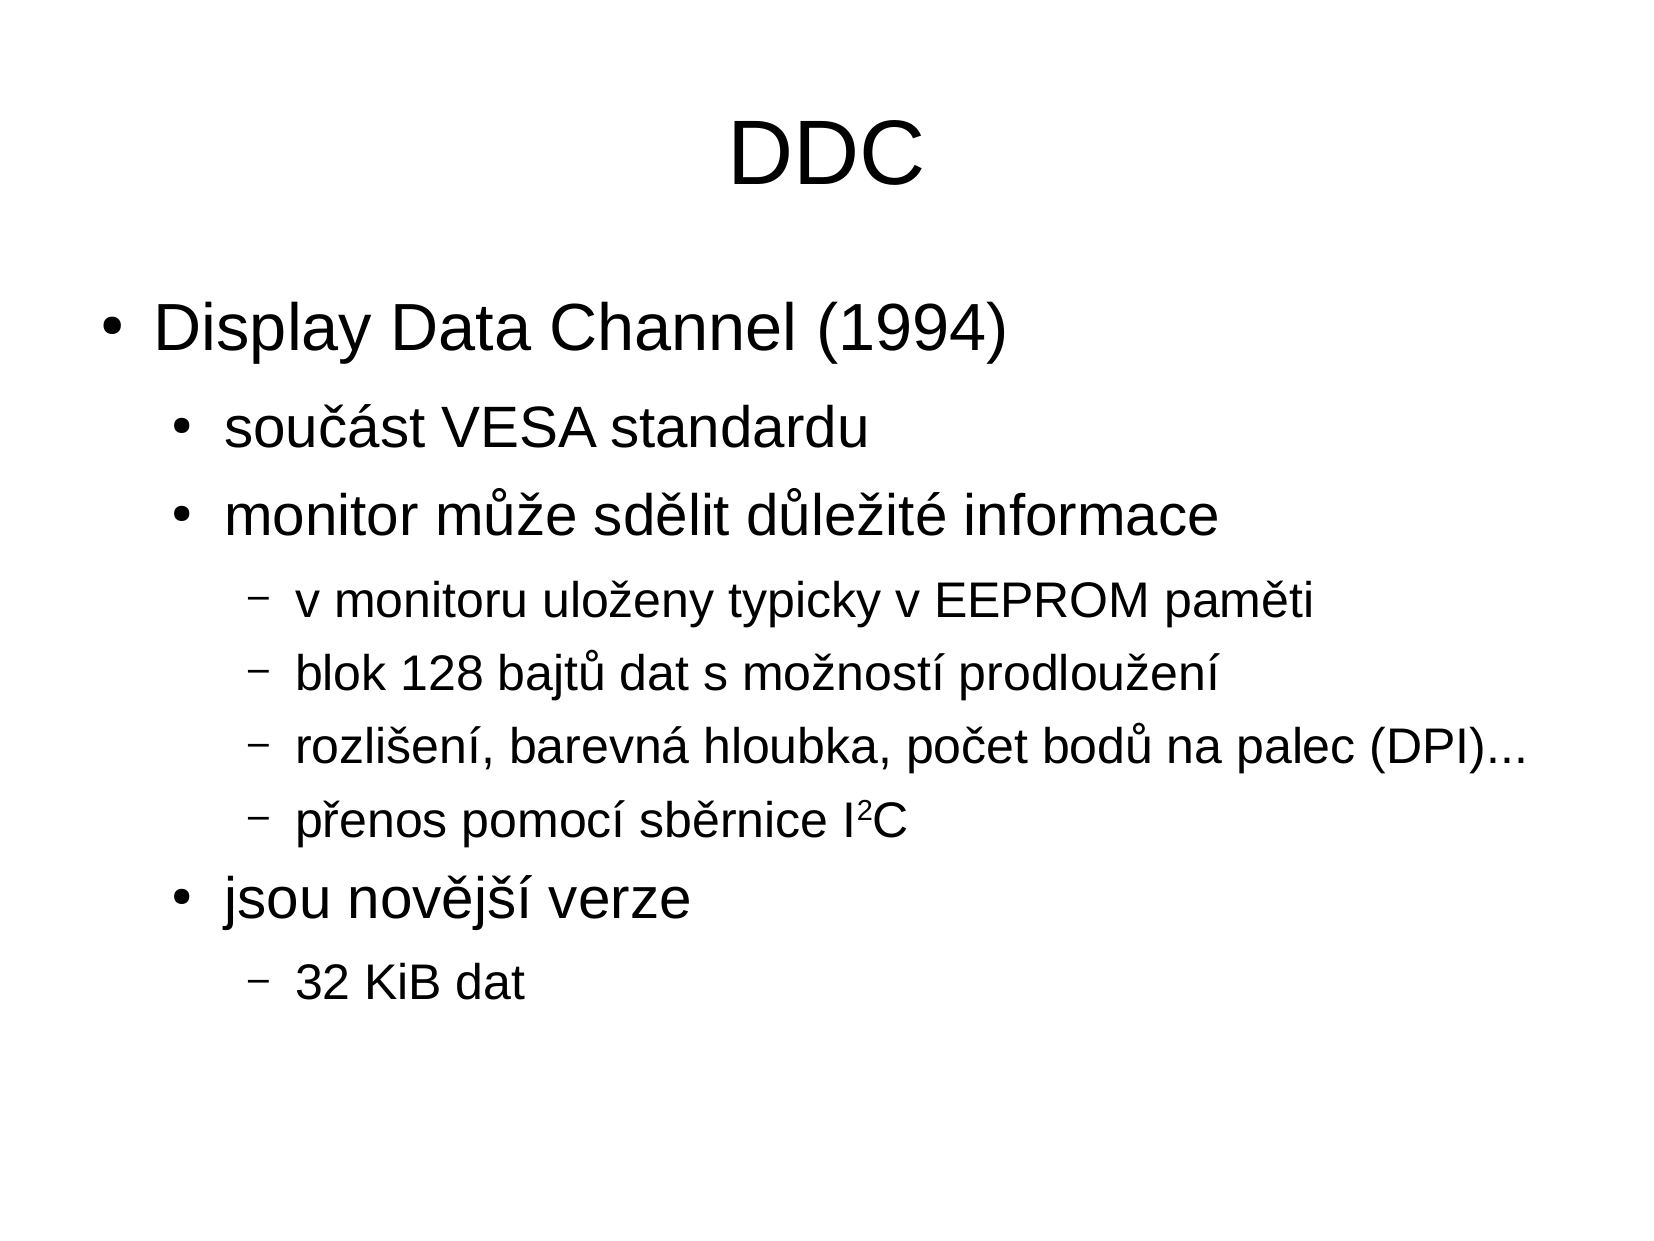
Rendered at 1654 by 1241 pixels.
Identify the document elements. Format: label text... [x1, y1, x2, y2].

list Display Data Channel (1994) součást VESA standardu monitor může sdělit důležité informace v monitoru uloženy typicky v EEPROM paměti blok 128 bajtů dat s možností prodloužení rozlišení, barevná hloubka, počet bodů na palec (DPI)... přenos pomocí sběrnice I2C jsou novější verze 32 KiB dat [82, 290, 1571, 1109]
title DDC [82, 49, 1571, 257]
